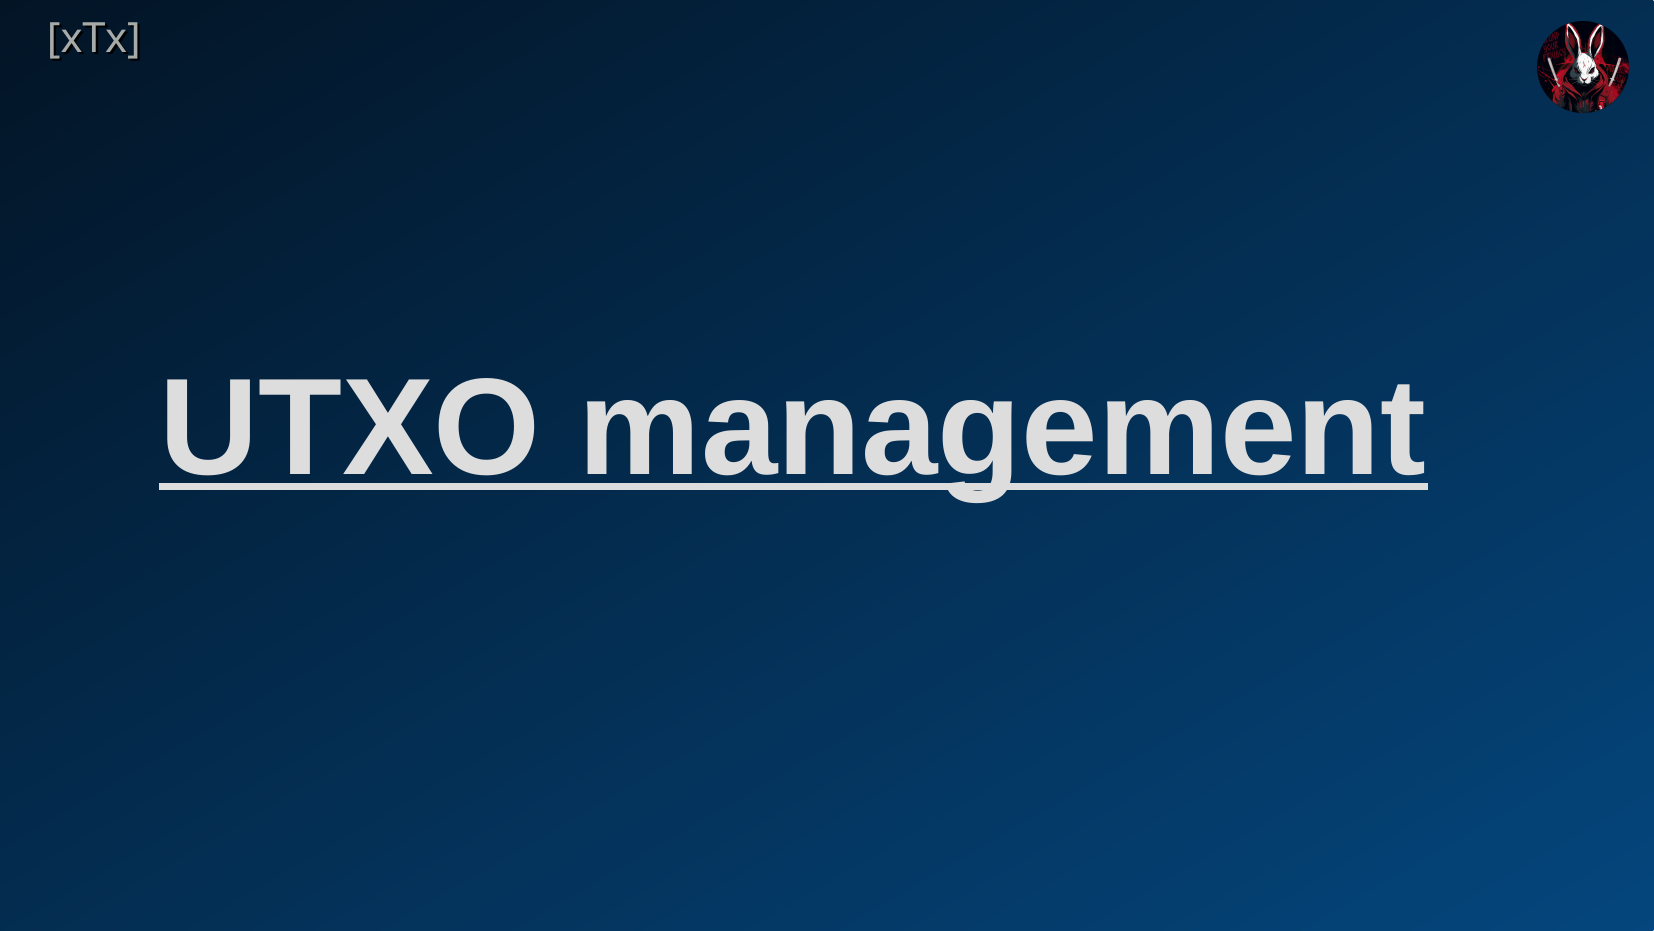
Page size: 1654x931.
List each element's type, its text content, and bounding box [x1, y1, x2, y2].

text_box [xTx] [0, 0, 188, 76]
subtitle UTXO management [49, 67, 1538, 788]
picture [1537, 21, 1629, 113]
